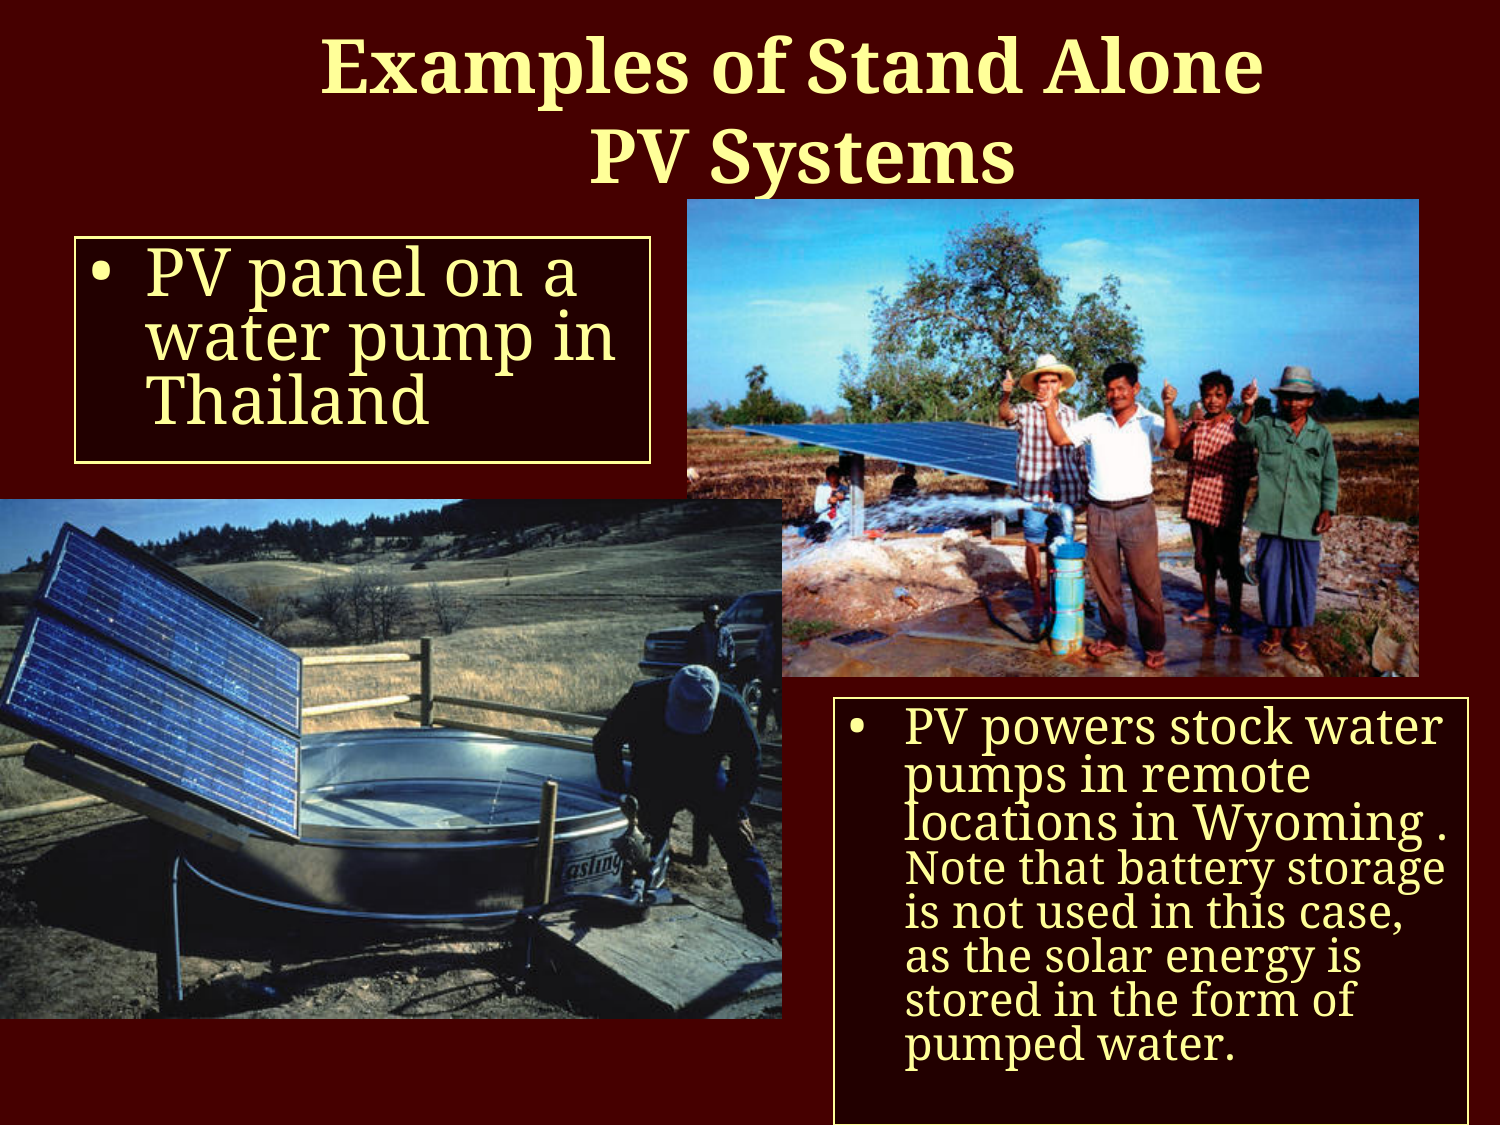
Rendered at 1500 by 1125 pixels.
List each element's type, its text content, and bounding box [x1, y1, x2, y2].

title Examples of Stand Alone PV Systems [225, 10, 1363, 207]
picture [0, 199, 1419, 1019]
list PV powers stock water pumps in remote locations in Wyoming . Note that battery storage is not used in this case, as the solar energy is stored in the form of pumped water. [833, 698, 1468, 1125]
text_box PV panel on a water pump in Thailand [74, 237, 650, 463]
